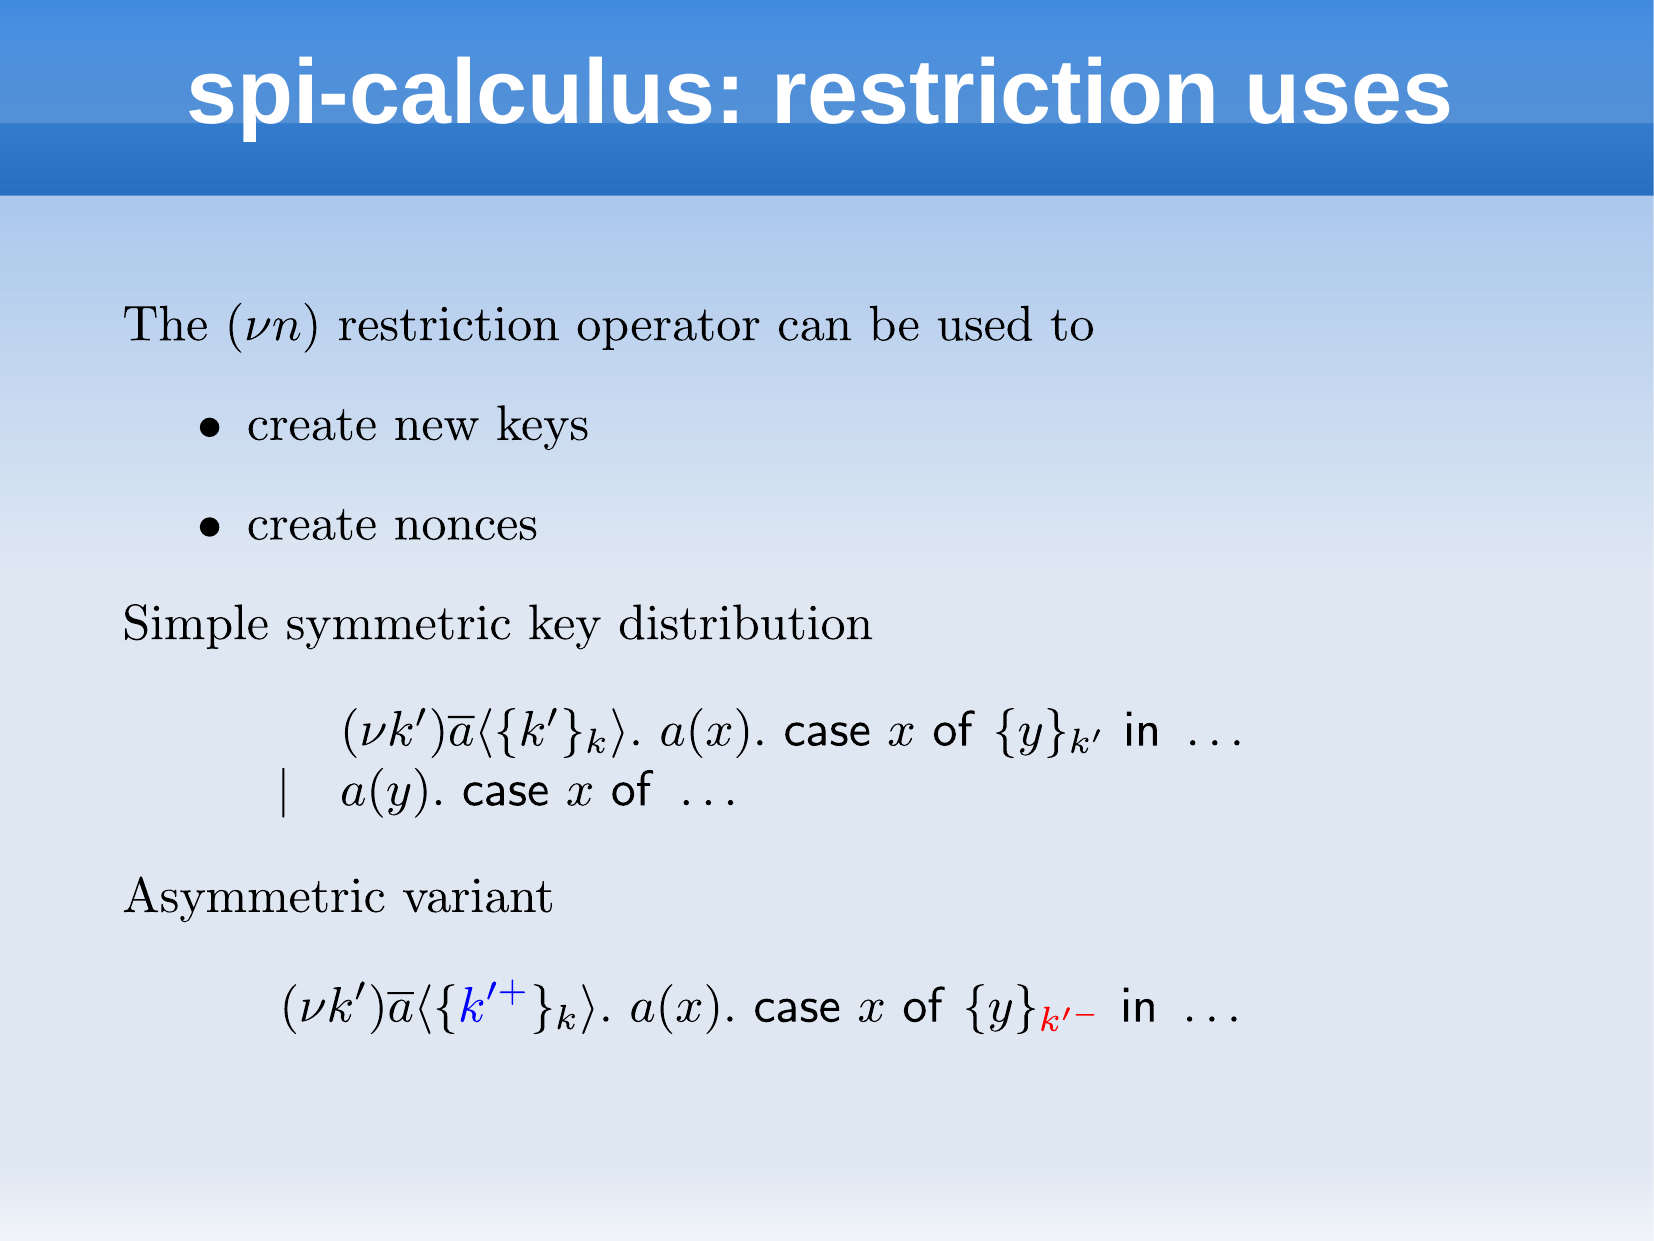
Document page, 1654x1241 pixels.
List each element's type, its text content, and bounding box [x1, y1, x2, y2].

picture [0, 0, 1654, 1241]
text_box [122, 302, 1244, 1035]
title spi-calculus: restriction uses [76, 0, 1565, 188]
